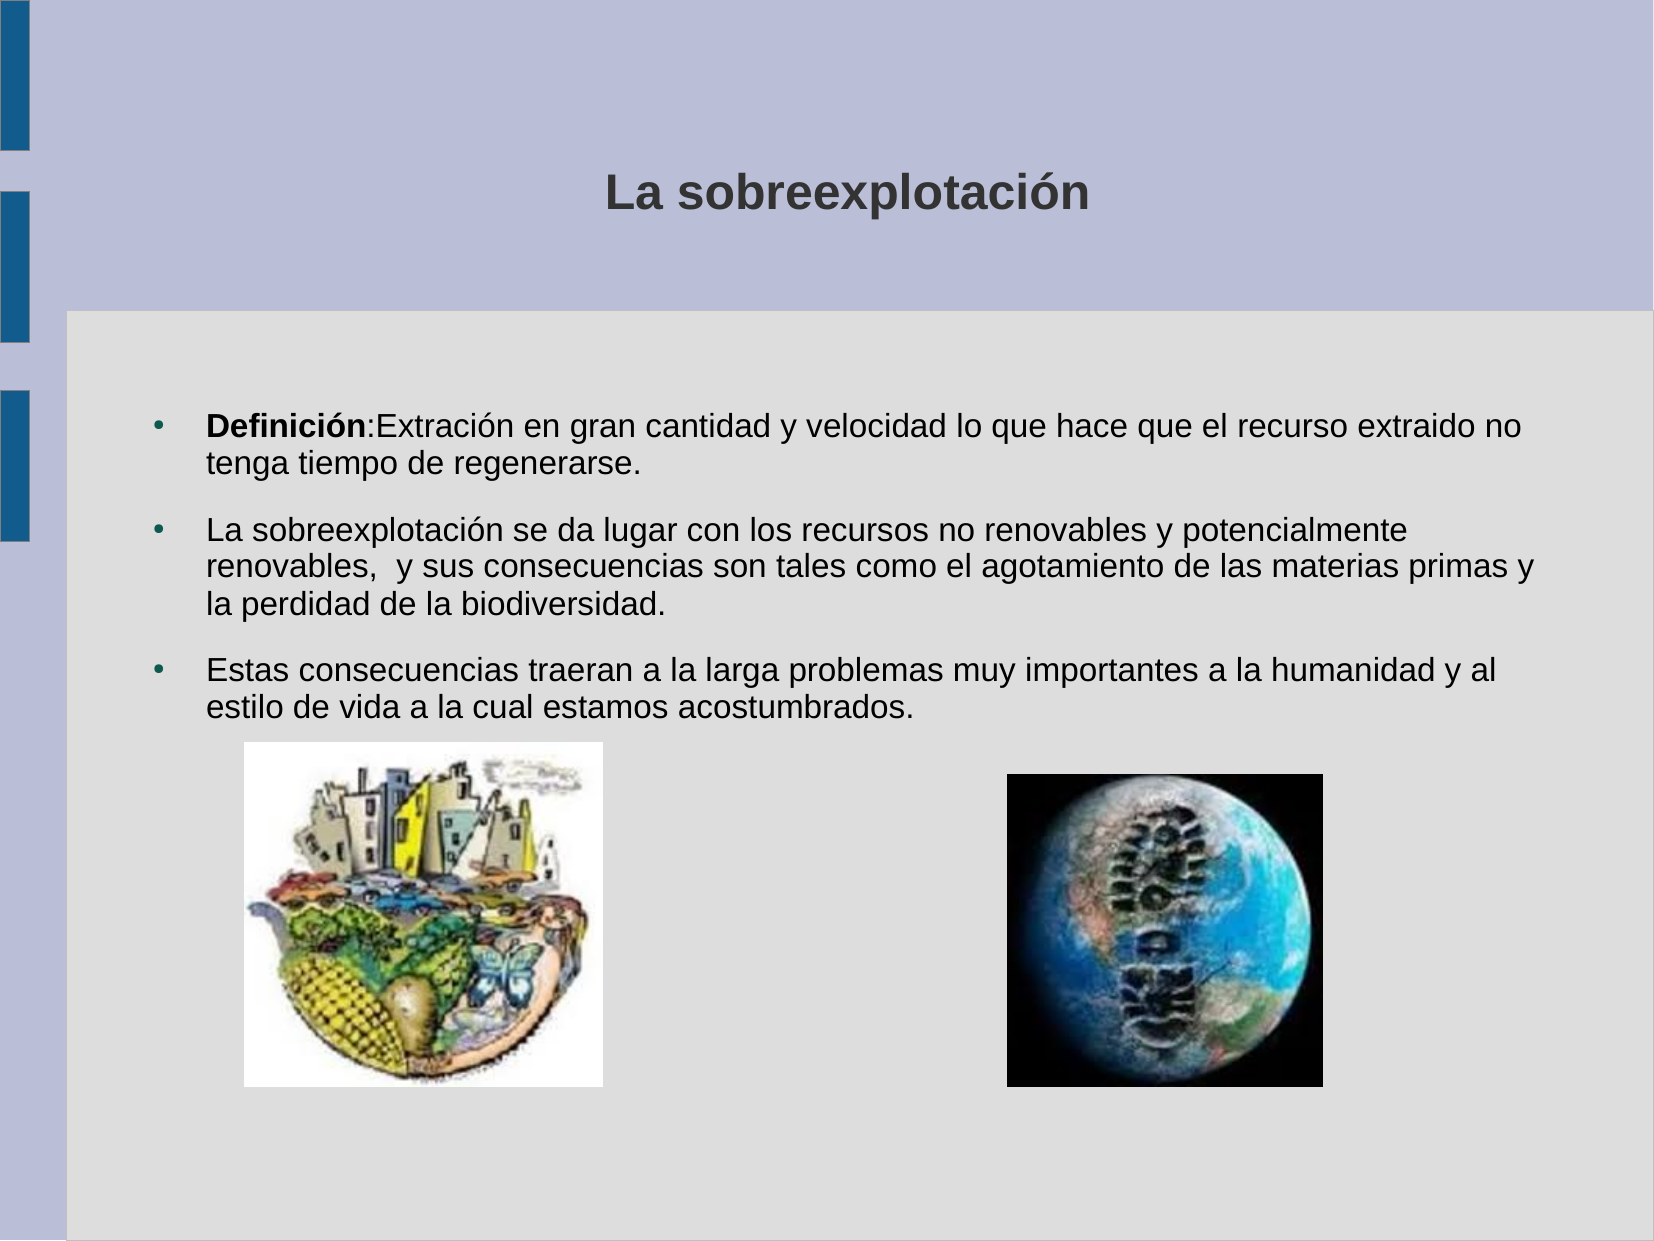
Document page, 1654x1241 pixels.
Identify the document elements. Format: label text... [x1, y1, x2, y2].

title La sobreexplotación [141, 88, 1554, 296]
picture [1007, 774, 1323, 1087]
list Definición:Extración en gran cantidad y velocidad lo que hace que el recurso extraido no tenga tiempo de regenerarse. La sobreexplotación se da lugar con los recursos no renovables y potencialmente renovables, y sus consecuencias son tales como el agotamiento de las materias primas y la perdidad de la biodiversidad. Estas consecuencias traeran a la larga problemas muy importantes a la humanidad y al estilo de vida a la cual estamos acostumbrados. [135, 340, 1548, 1123]
picture [244, 742, 603, 1087]
